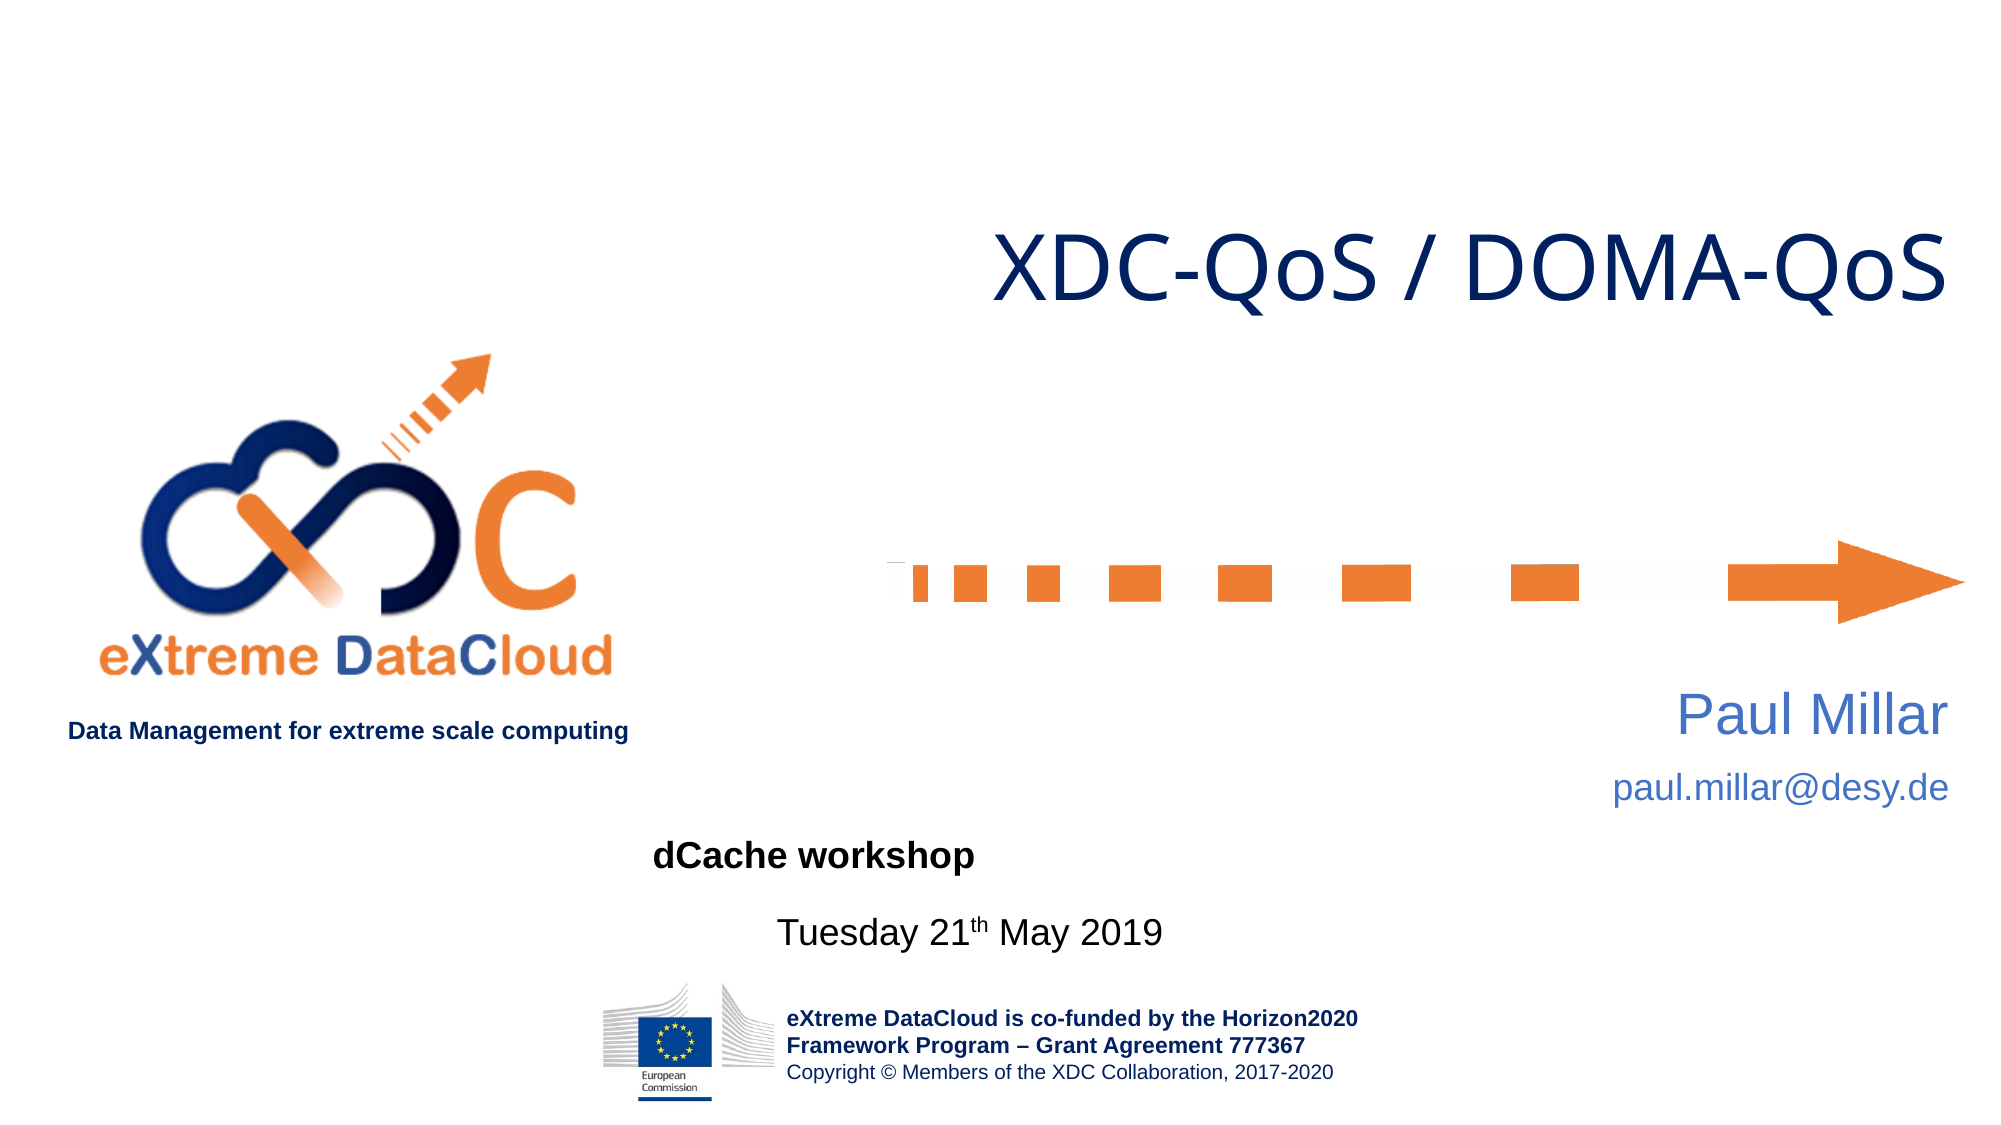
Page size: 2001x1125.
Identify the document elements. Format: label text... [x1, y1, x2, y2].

picture [558, 977, 816, 1106]
picture [887, 540, 1965, 624]
title XDC-QoS / DOMA-QoS [736, 154, 1965, 373]
text_box Tuesday 21th May 2019 [761, 903, 1365, 962]
picture [35, 334, 664, 725]
list Paul Millar paul.millar@desy.de [1161, 676, 1965, 839]
text_box dCache workshop [637, 826, 1459, 884]
